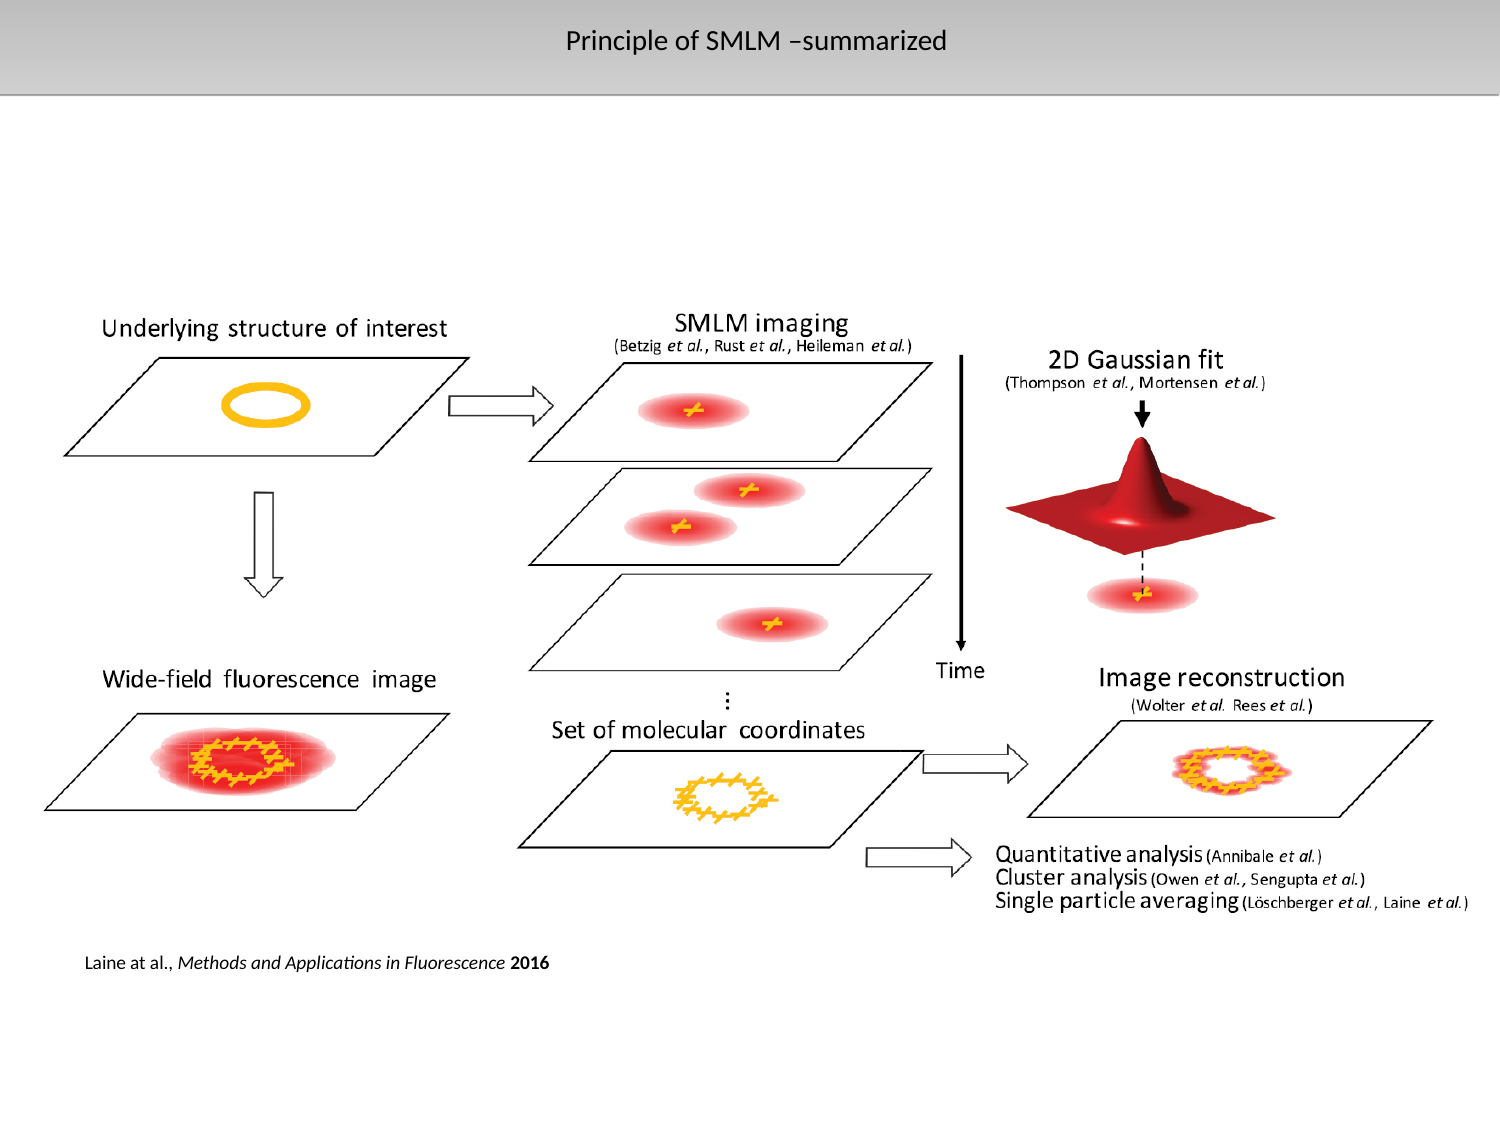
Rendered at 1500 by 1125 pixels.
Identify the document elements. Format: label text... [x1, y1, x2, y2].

picture [30, 292, 1477, 930]
text_box Laine at al., Methods and Applications in Fluorescence 2016 [65, 943, 573, 982]
title Principle of SMLM –summarized [125, 0, 1396, 90]
